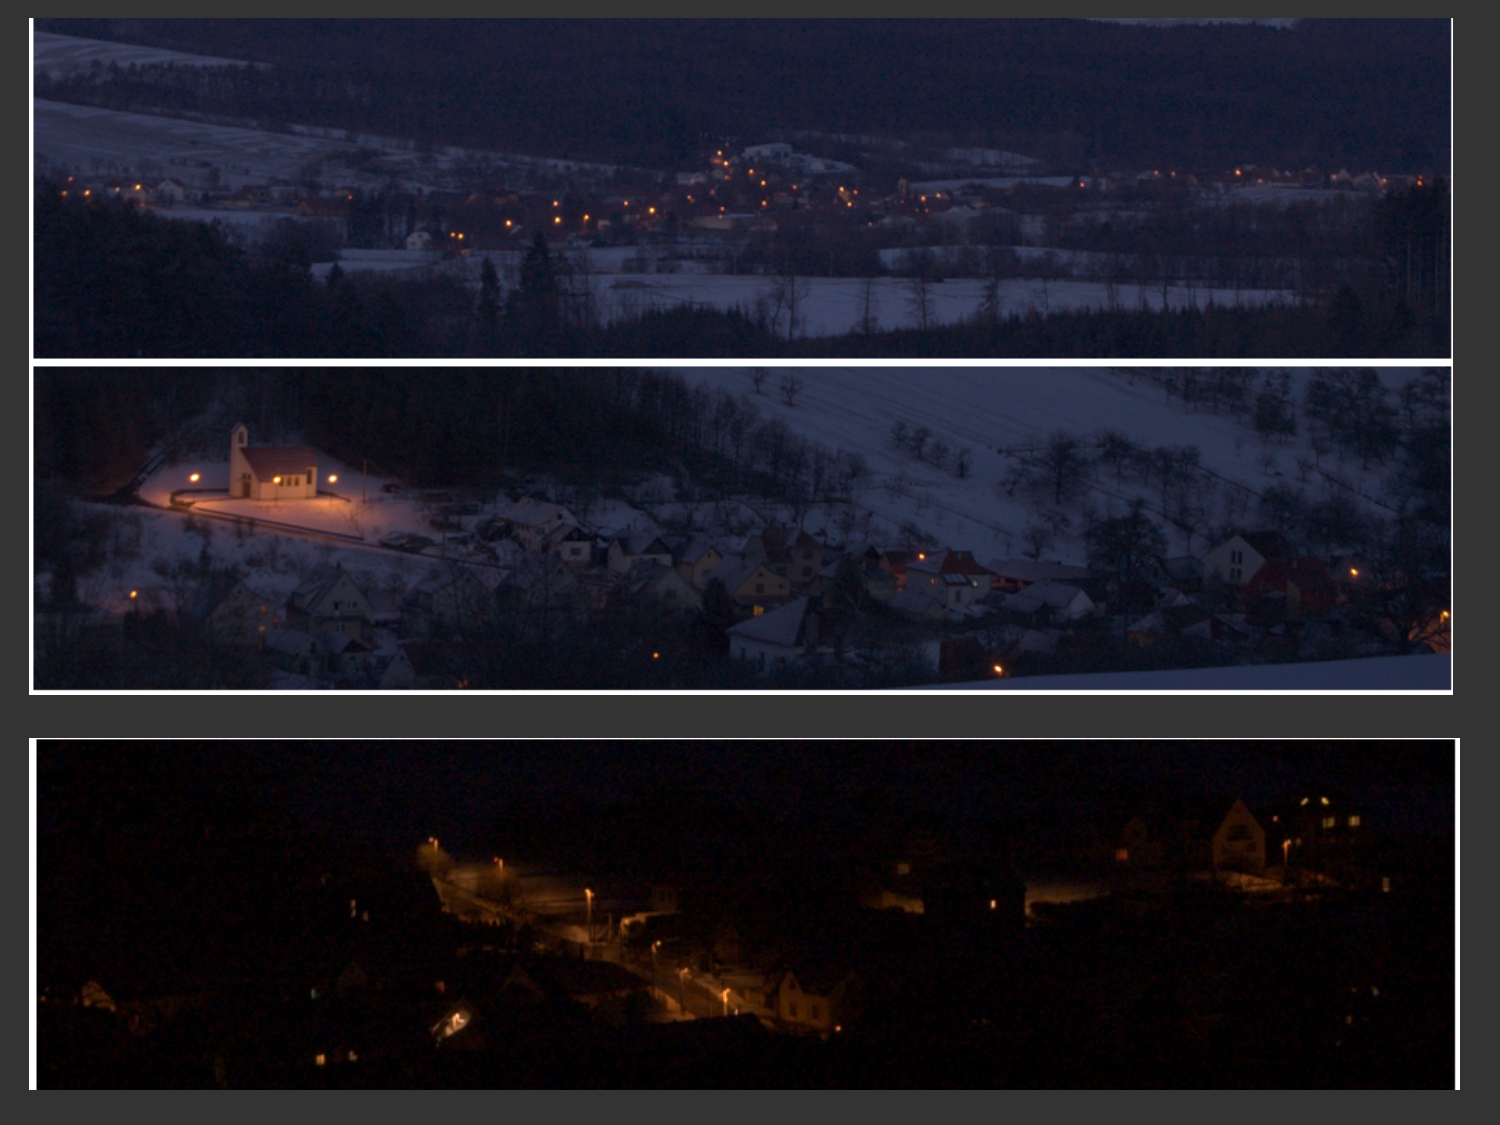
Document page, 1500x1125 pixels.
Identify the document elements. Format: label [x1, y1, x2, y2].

picture [29, 738, 1460, 1090]
picture [29, 18, 1453, 695]
